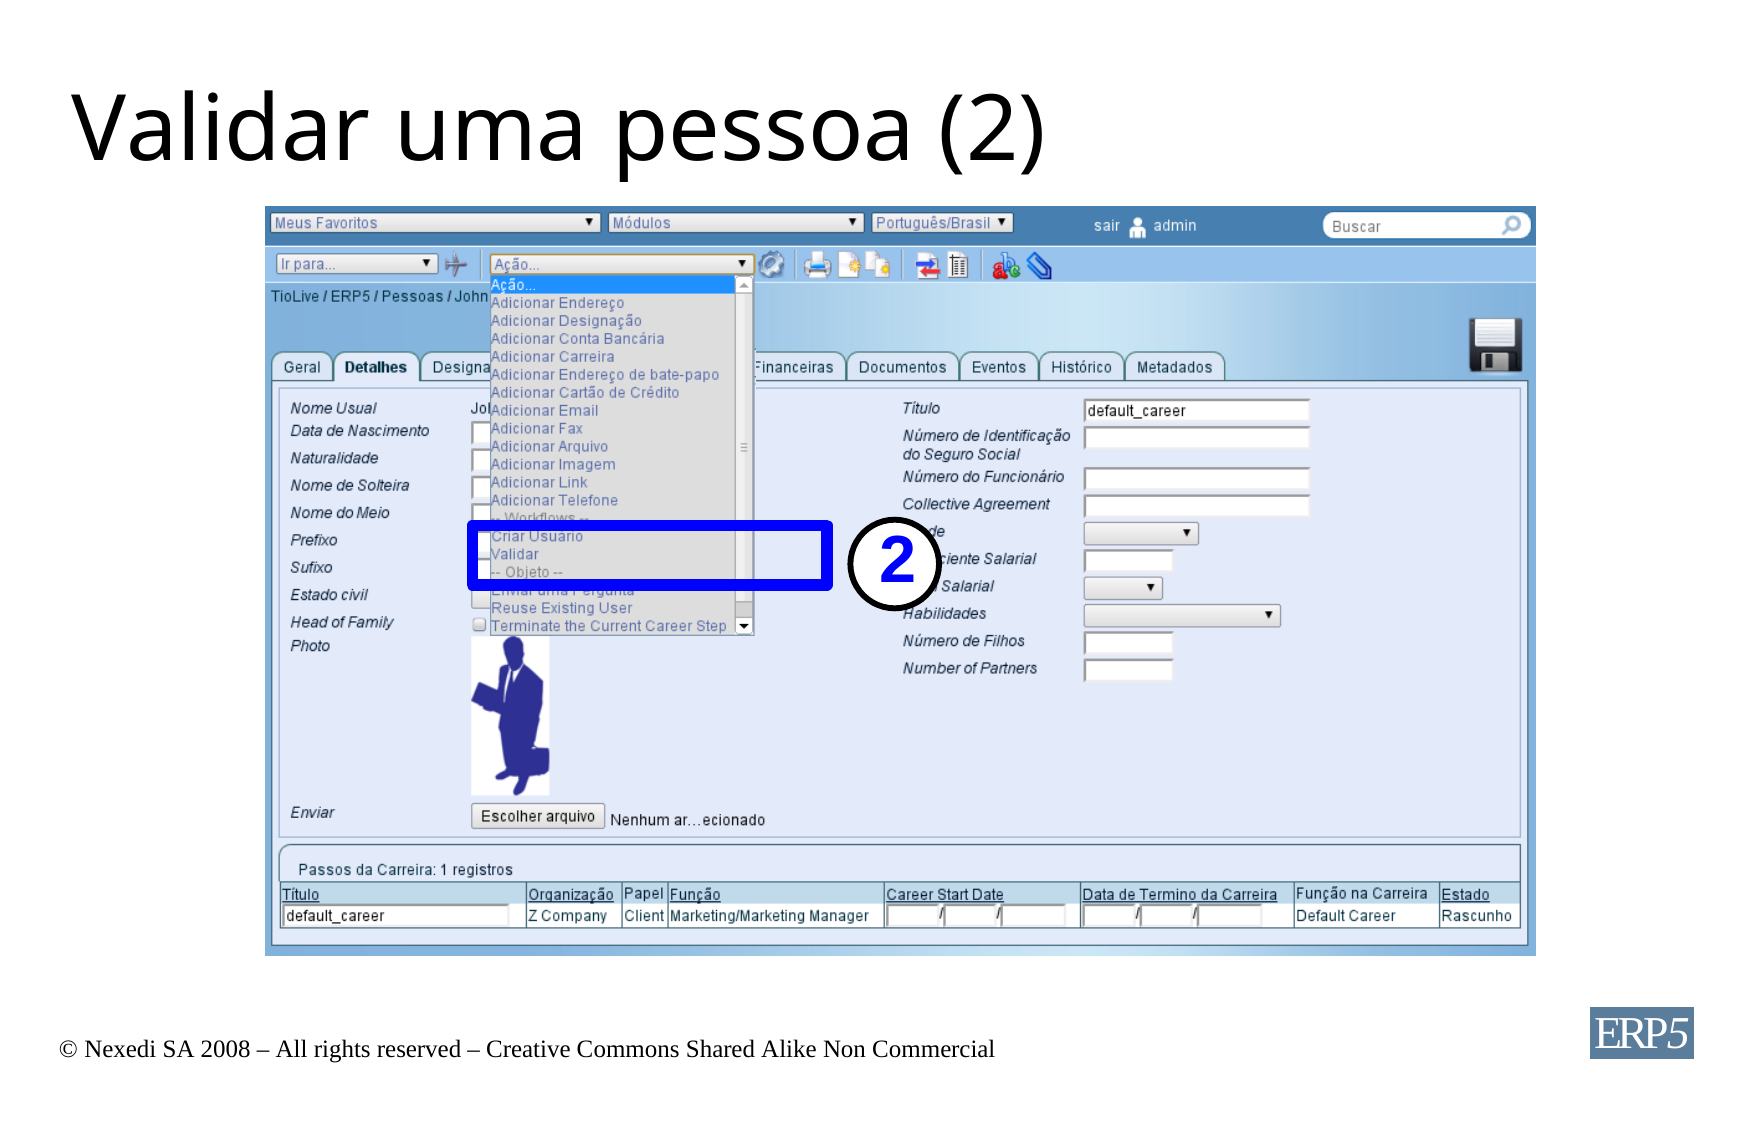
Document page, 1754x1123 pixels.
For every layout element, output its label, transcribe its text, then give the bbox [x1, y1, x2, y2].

text_box 2 [879, 522, 1028, 598]
title Validar uma pessoa (2) [71, 63, 1707, 187]
picture [265, 206, 1536, 956]
text_box [850, 522, 924, 609]
